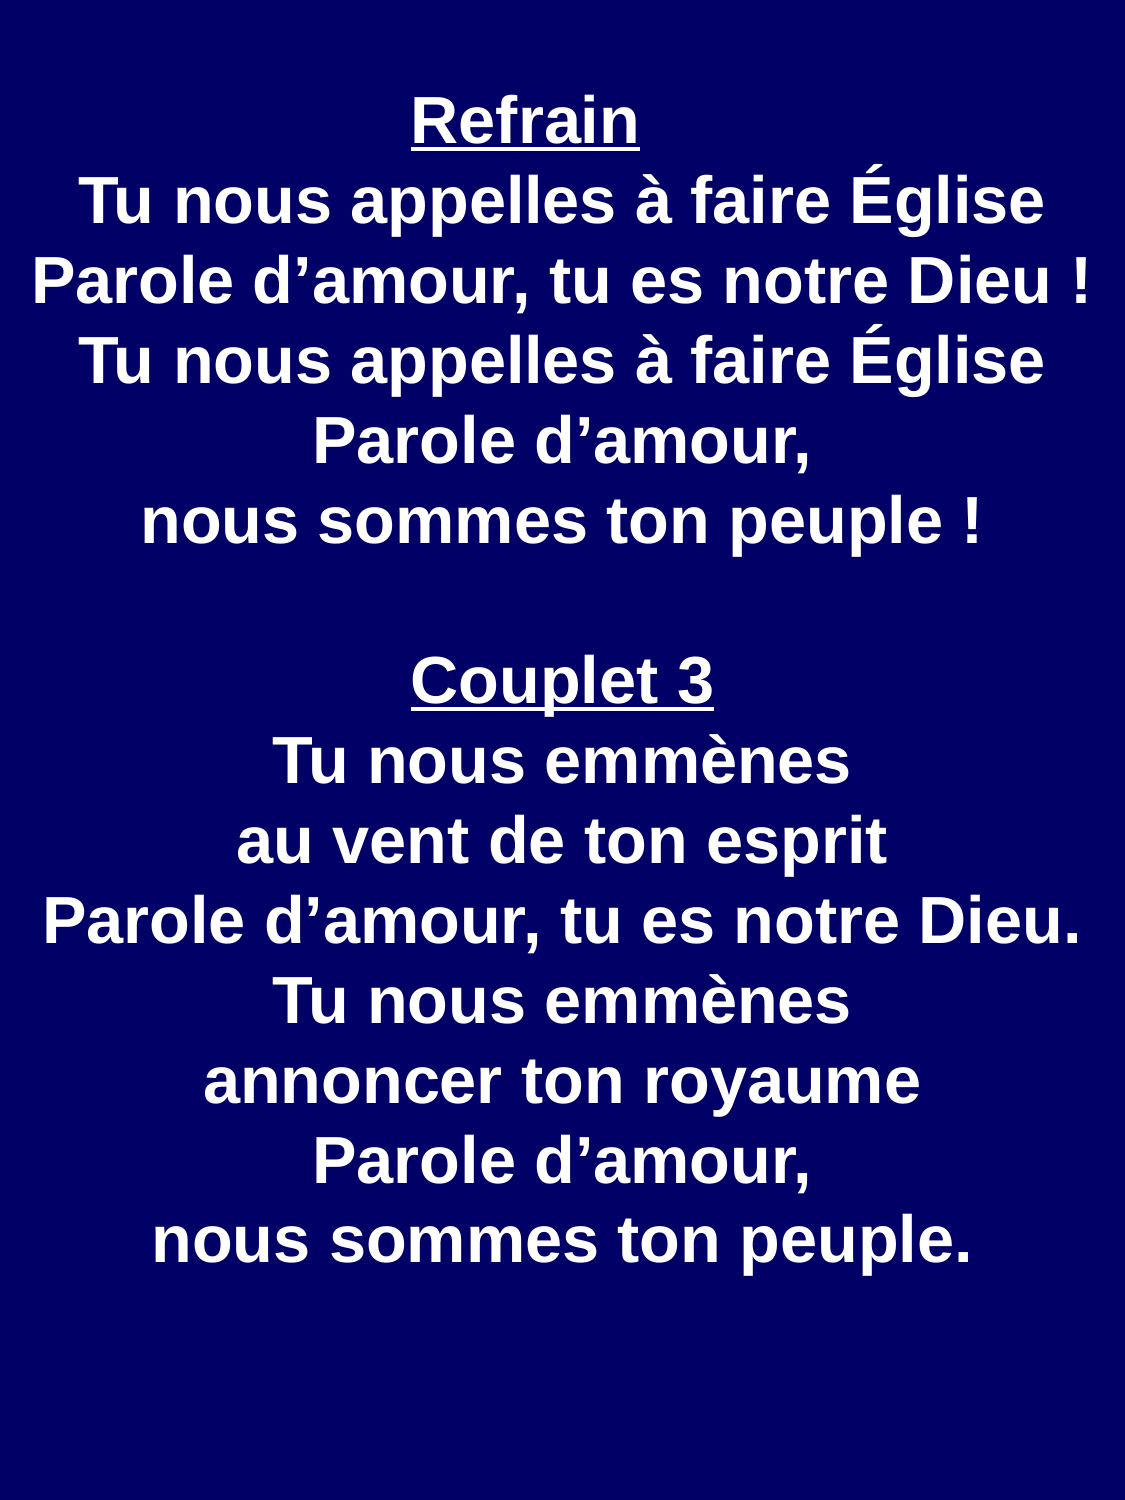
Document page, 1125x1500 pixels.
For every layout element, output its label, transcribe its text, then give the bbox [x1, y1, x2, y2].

text_box Refrain Tu nous appelles à faire Église Parole d’amour, tu es notre Dieu ! Tu nous appelles à faire Église Parole d’amour, nous sommes ton peuple ! Couplet 3 Tu nous emmènes au vent de ton esprit Parole d’amour, tu es notre Dieu. Tu nous emmènes annoncer ton royaume Parole d’amour, nous sommes ton peuple. [0, 24, 1125, 1319]
